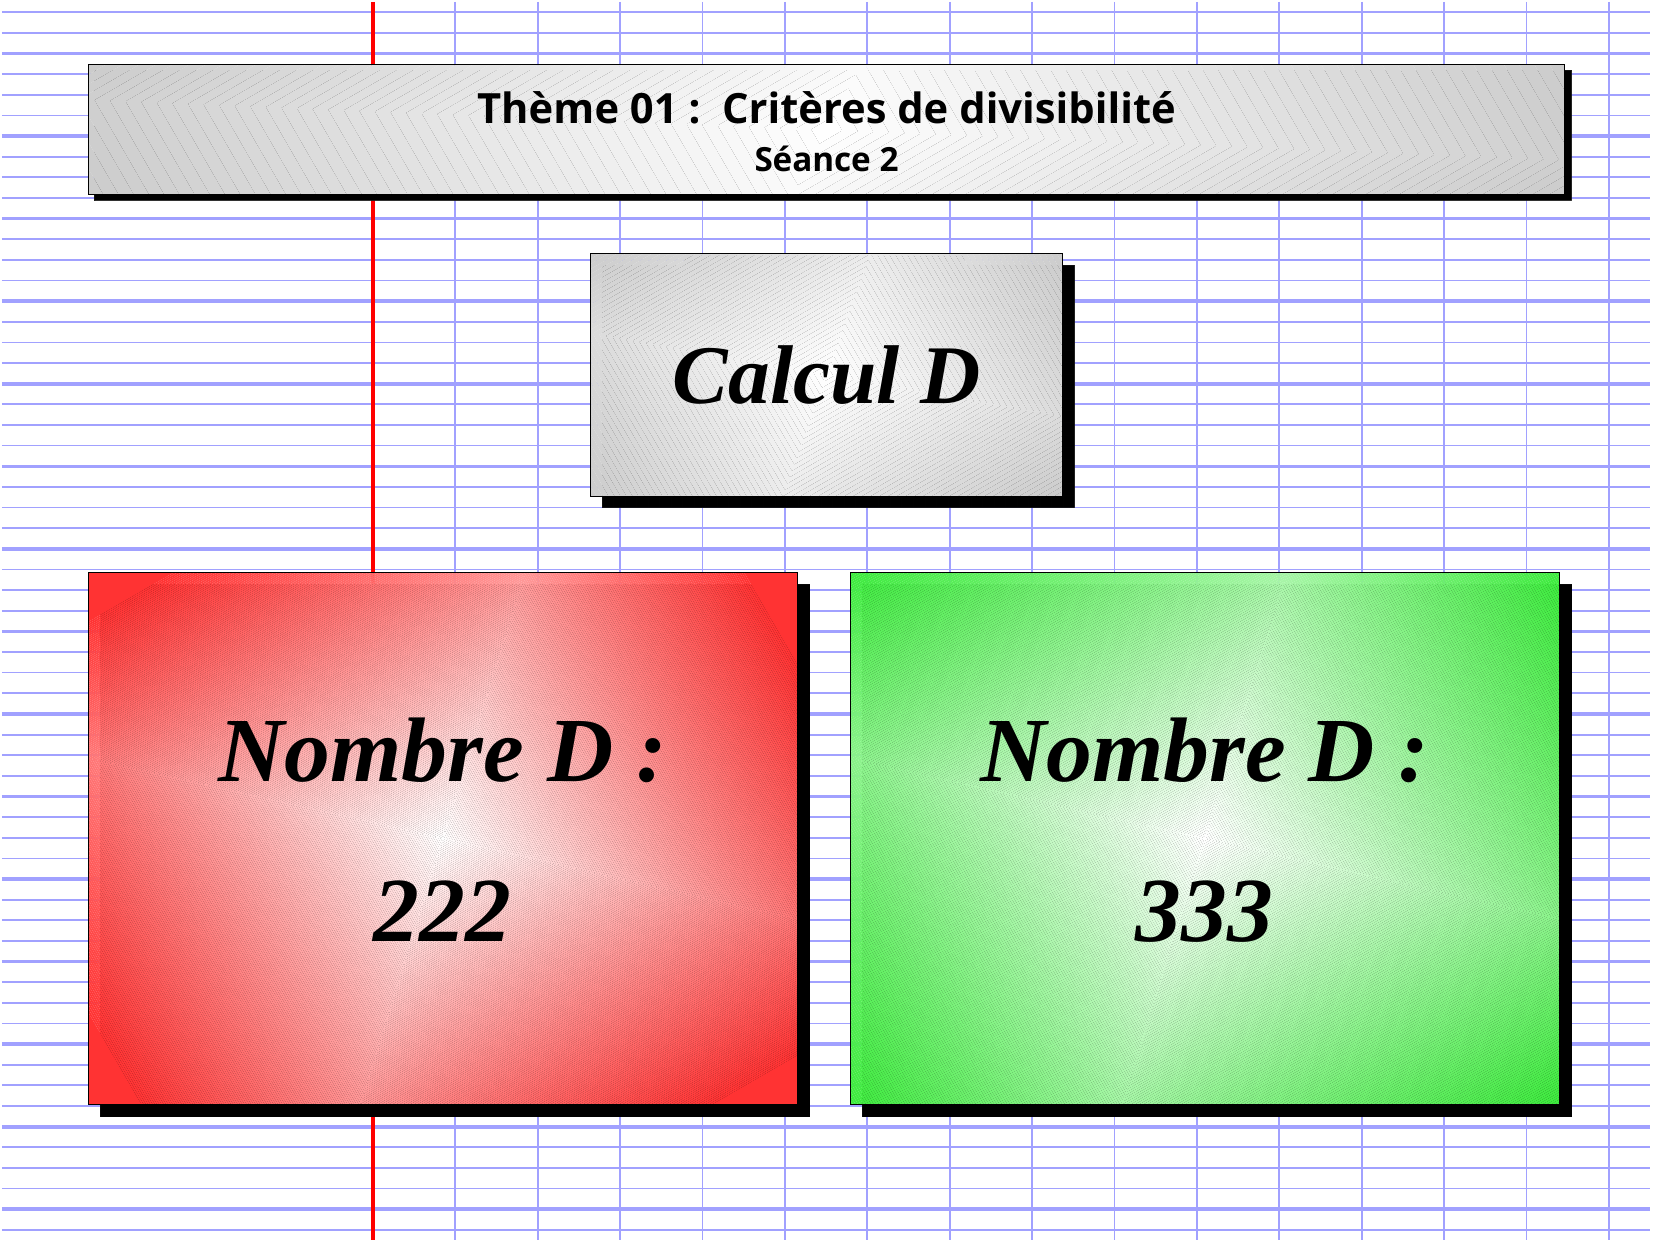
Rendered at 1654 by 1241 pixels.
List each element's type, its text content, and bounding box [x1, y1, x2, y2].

picture [0, 0, 1654, 1241]
text_box Calcul D [590, 253, 1063, 497]
text_box Nombre D : 222 [88, 572, 798, 1105]
text_box Thème 01 : Critères de divisibilité Séance 2 [88, 64, 1565, 195]
text_box Nombre D : 333 [850, 572, 1560, 1105]
